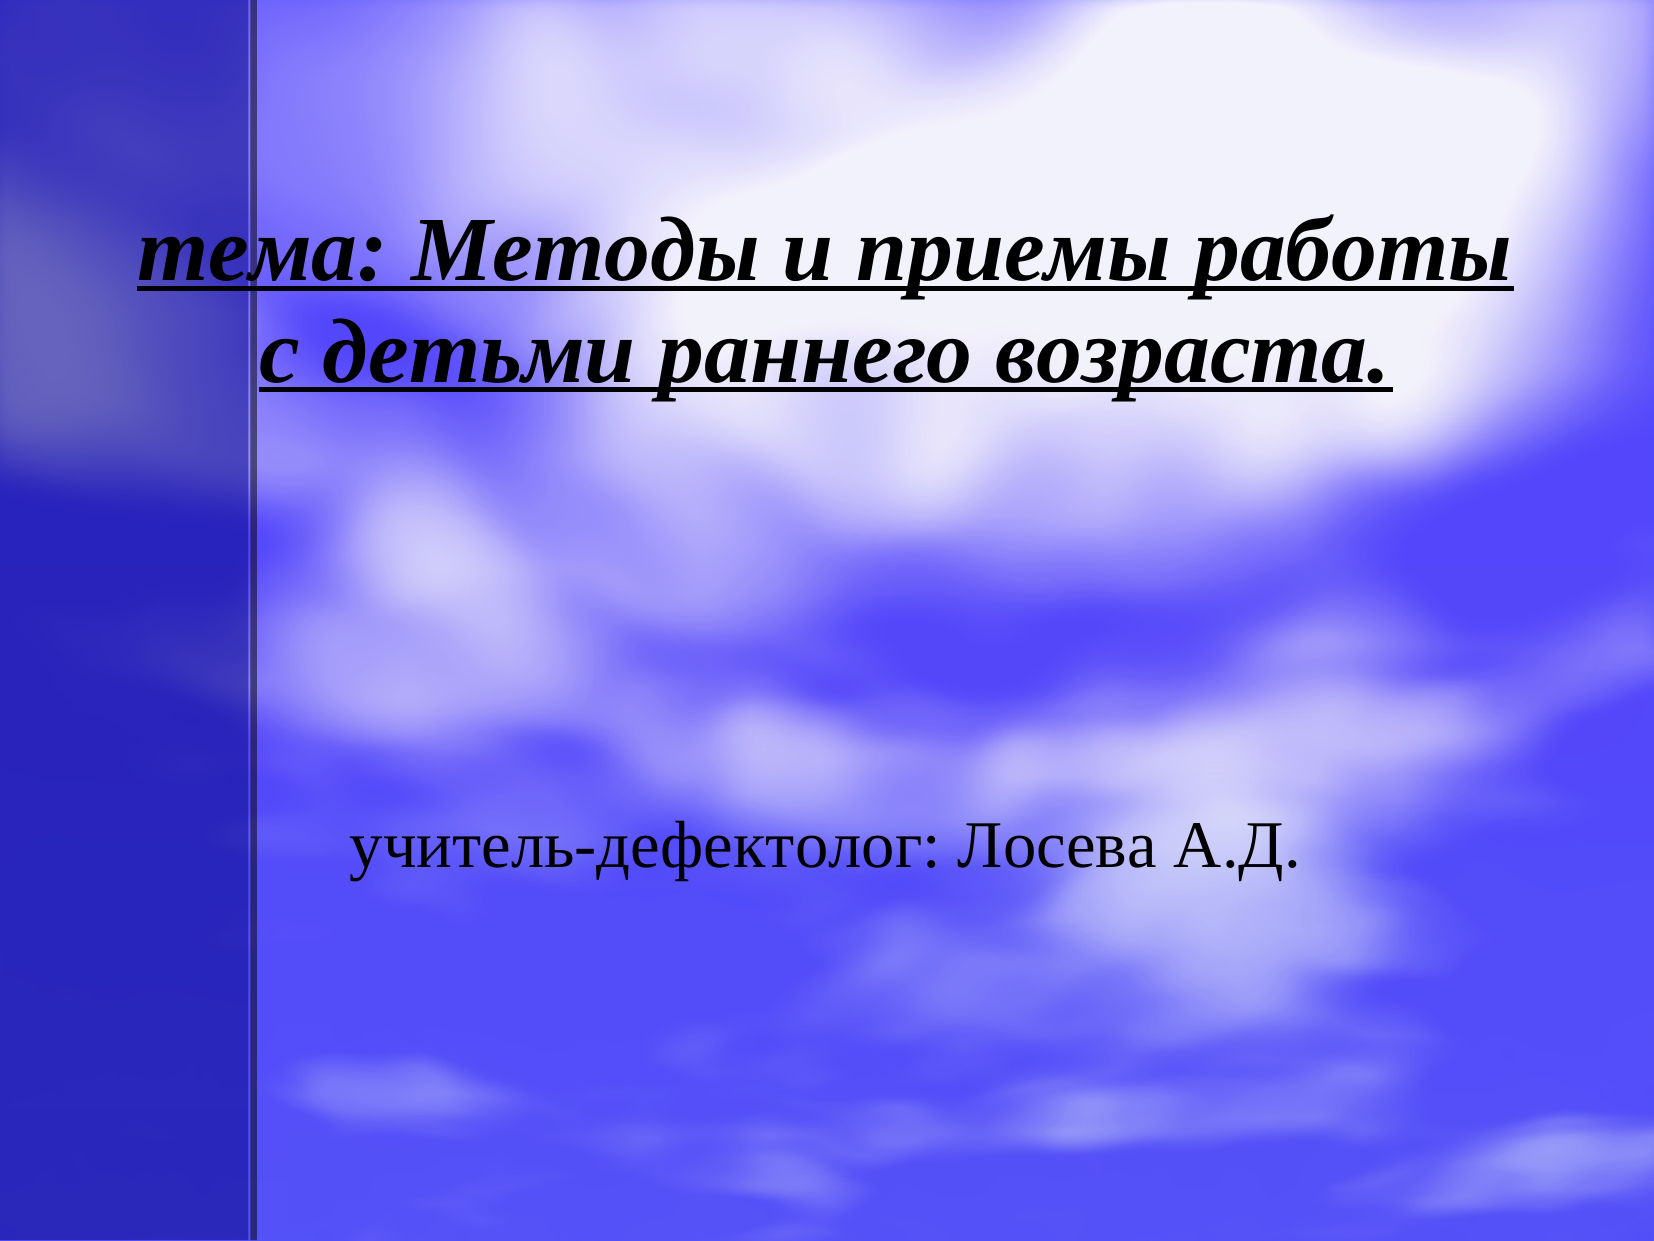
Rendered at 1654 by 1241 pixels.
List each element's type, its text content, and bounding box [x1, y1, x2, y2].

title тема: Методы и приемы работы с детьми раннего возраста. учитель-дефектолог: Лосева А.Д. [119, 106, 1533, 975]
